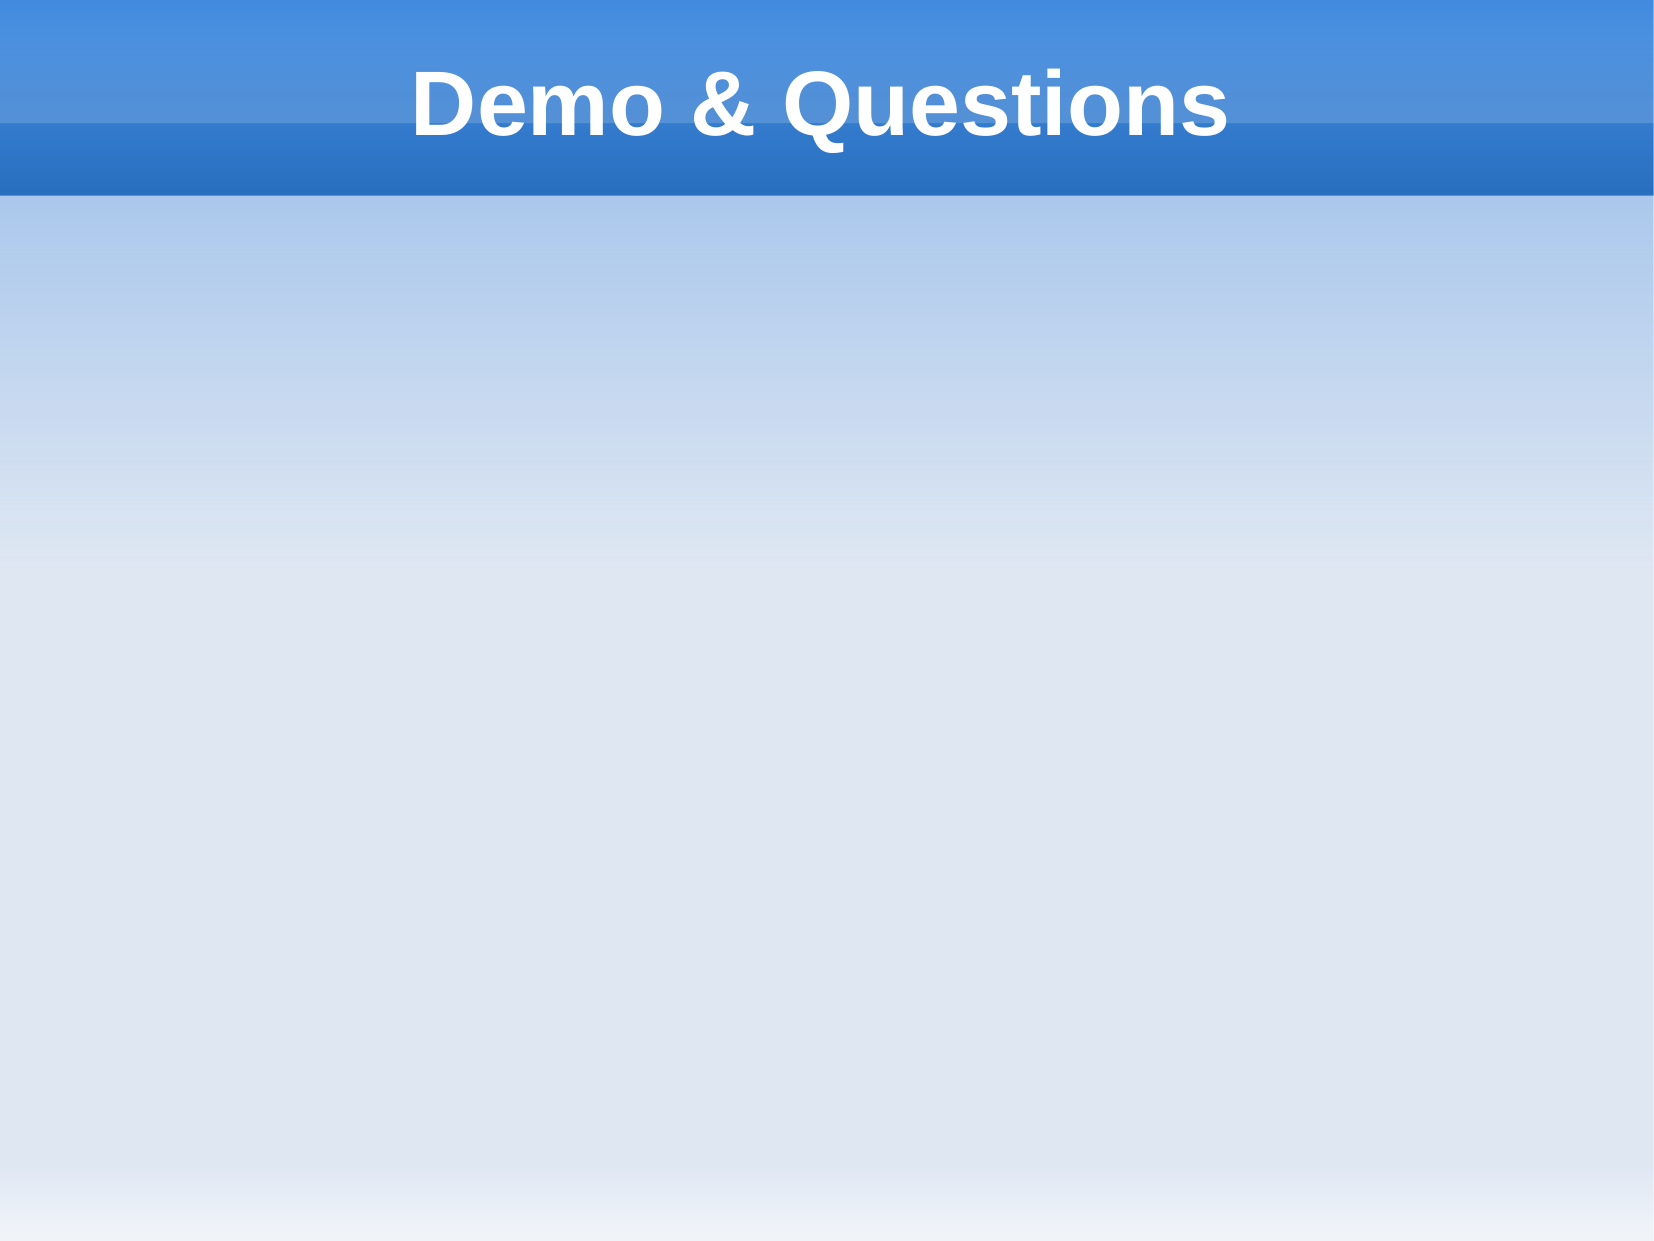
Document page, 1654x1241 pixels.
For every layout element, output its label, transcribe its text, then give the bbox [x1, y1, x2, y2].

title Demo & Questions [76, 0, 1565, 208]
picture [0, 0, 1654, 1241]
